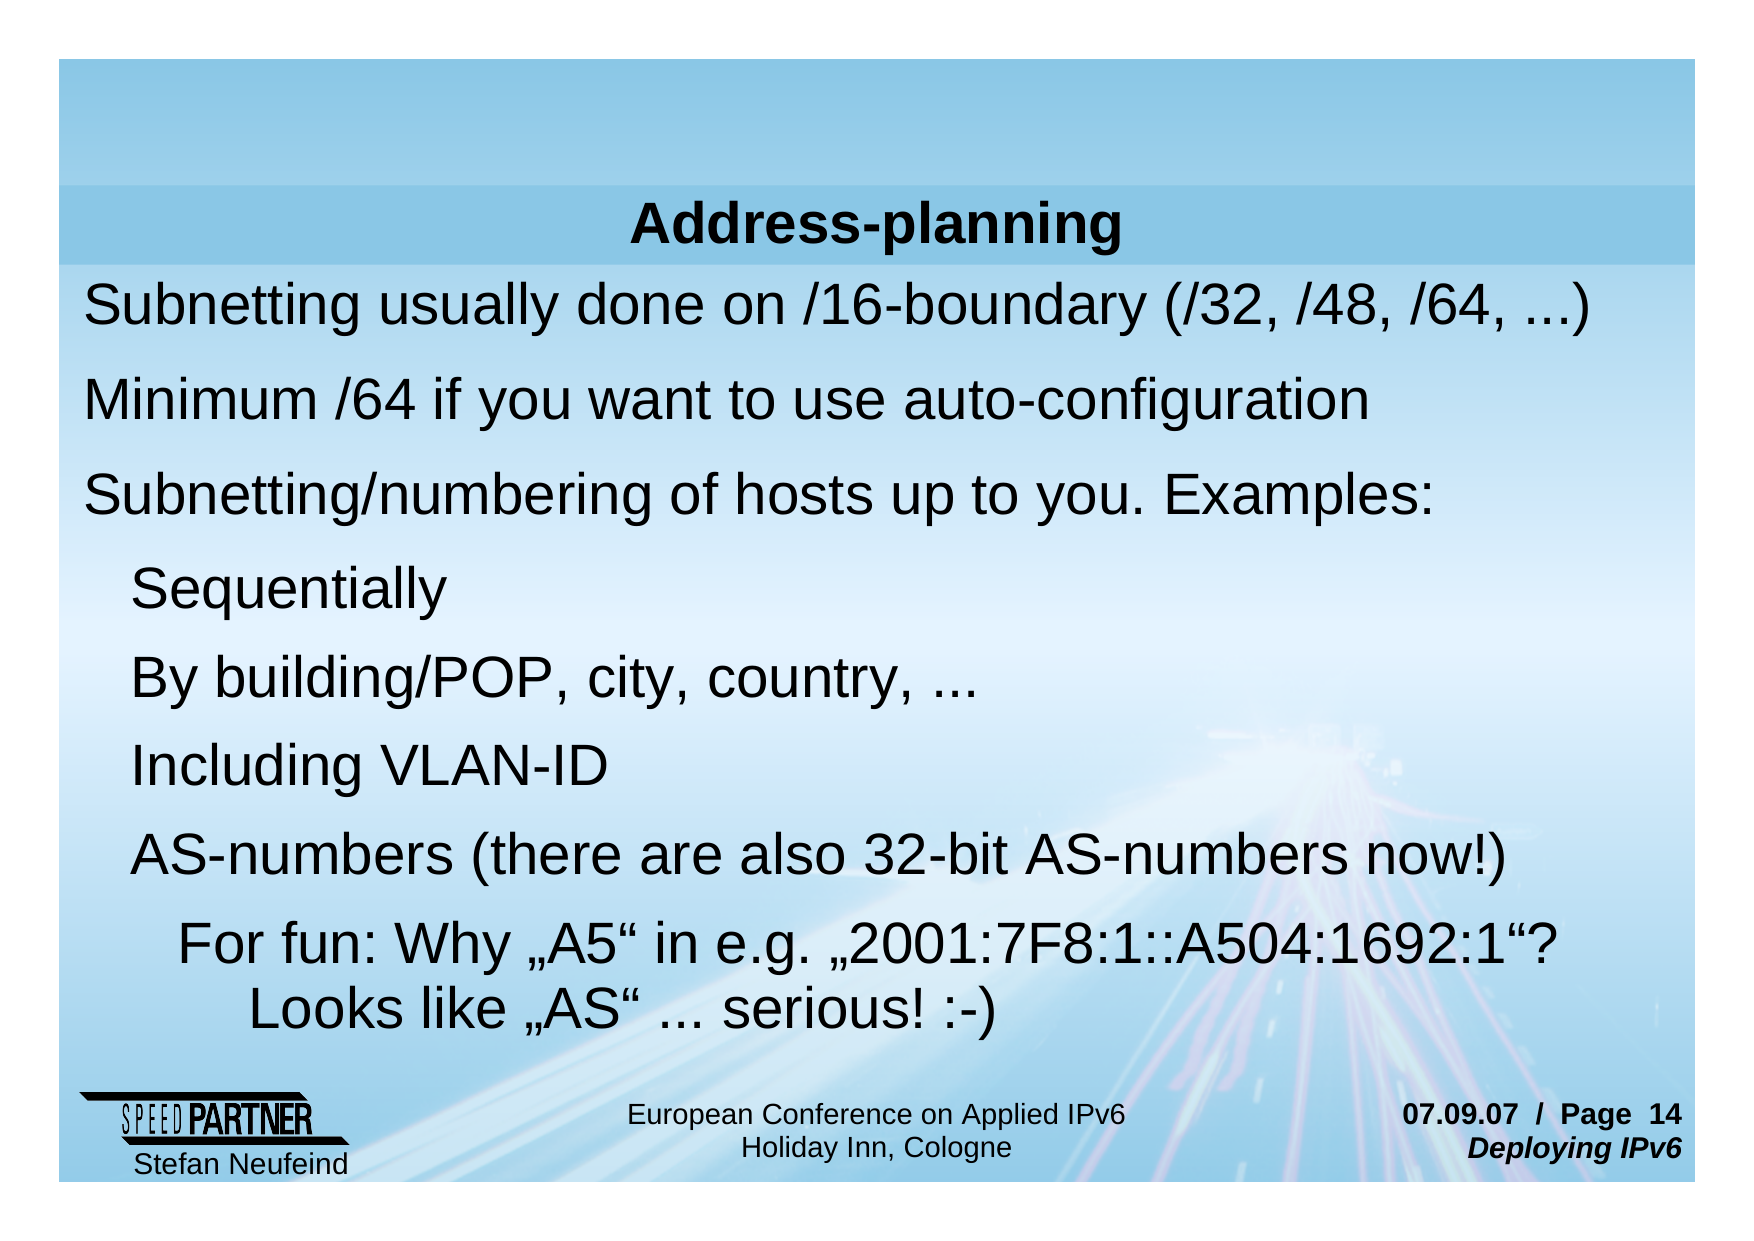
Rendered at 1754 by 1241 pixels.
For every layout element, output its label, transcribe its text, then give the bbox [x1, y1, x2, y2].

title Address-planning [59, 190, 1695, 257]
list Subnetting usually done on /16-boundary (/32, /48, /64, ...) Minimum /64 if you want to use auto-configuration Subnetting/numbering of hosts up to you. Examples: Sequentially By building/POP, city, country, ... Including VLAN-ID AS-numbers (there are also 32-bit AS-numbers now!) For fun: Why „A5“ in e.g. „2001:7F8:1::A504:1692:1“? Looks like „AS“ ... serious! :-) [71, 272, 1695, 1055]
picture [59, 59, 1695, 185]
picture [59, 265, 1695, 1182]
